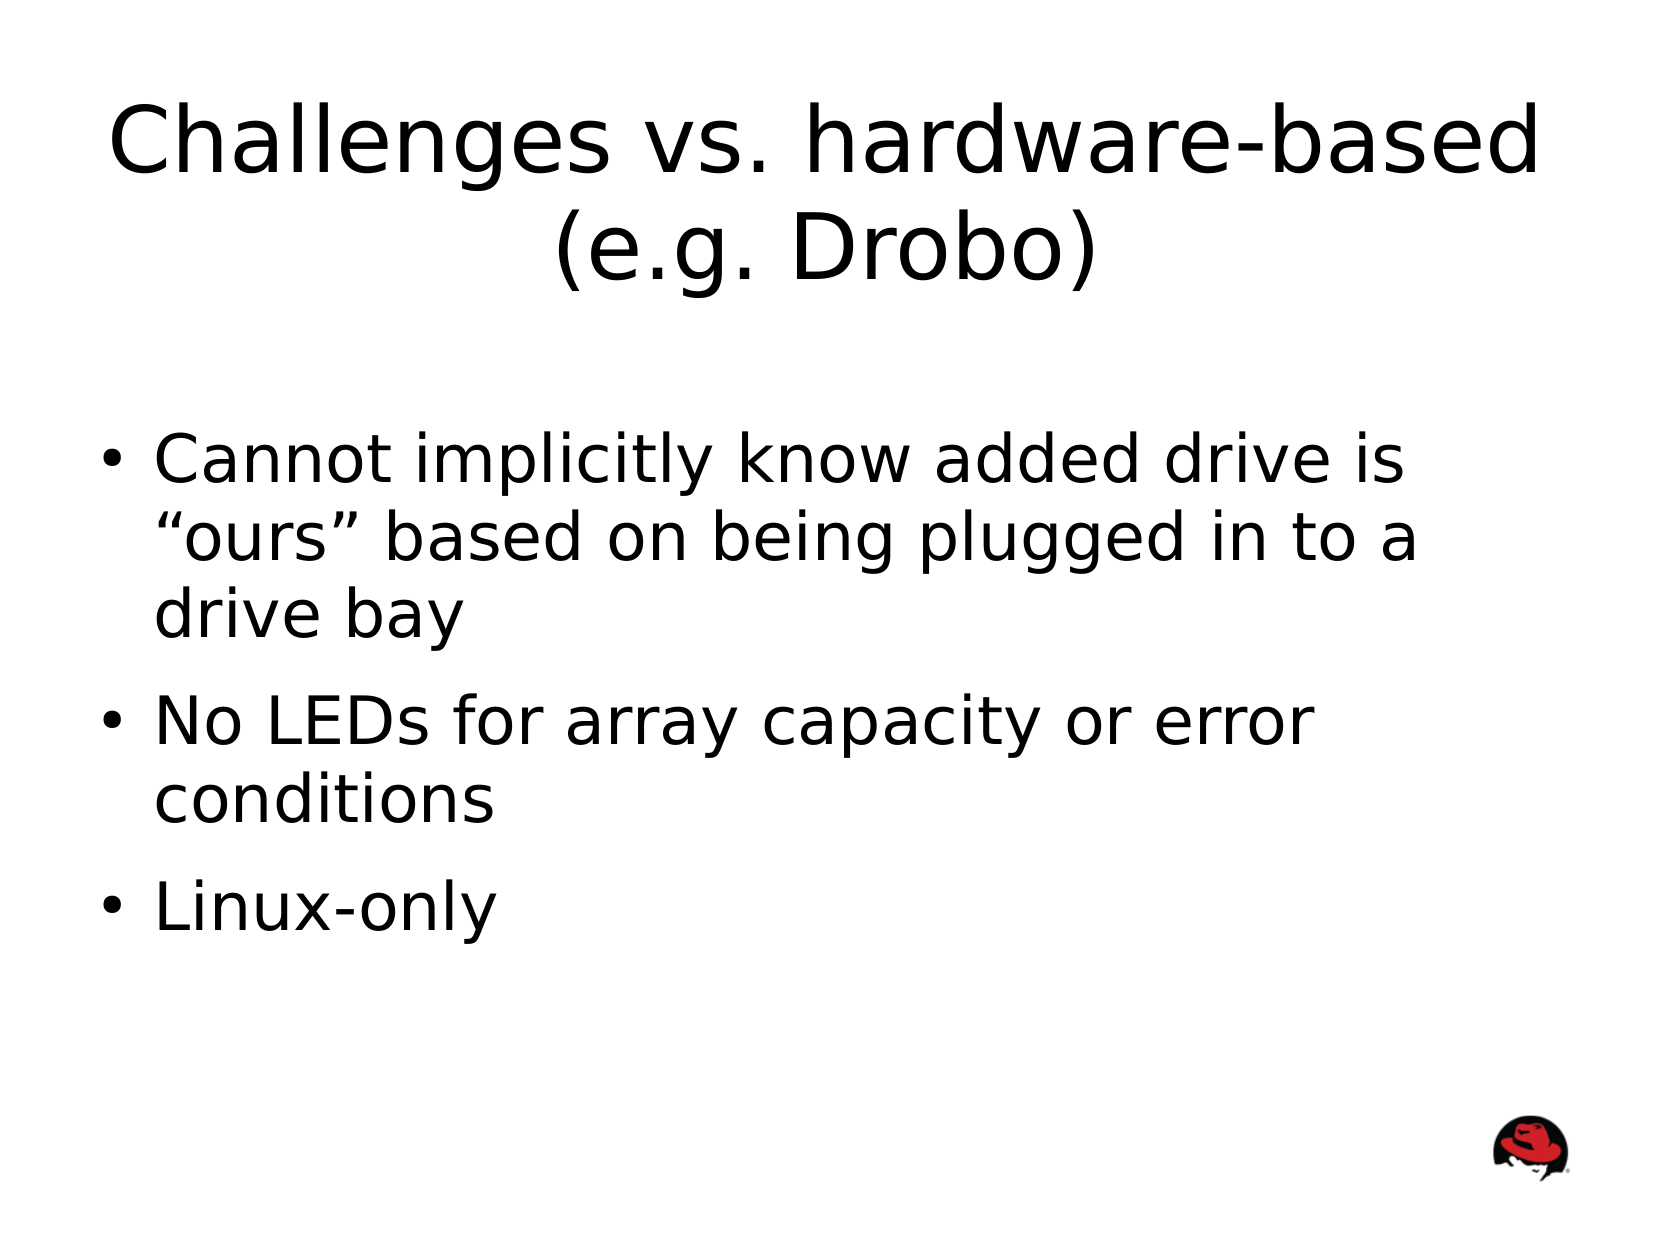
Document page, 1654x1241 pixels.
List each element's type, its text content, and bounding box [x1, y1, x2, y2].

picture [1492, 1113, 1576, 1191]
title Challenges vs. hardware-based (e.g. Drobo) [82, 87, 1571, 302]
list Cannot implicitly know added drive is “ours” based on being plugged in to a drive bay No LEDs for array capacity or error conditions Linux-only [82, 420, 1571, 1140]
